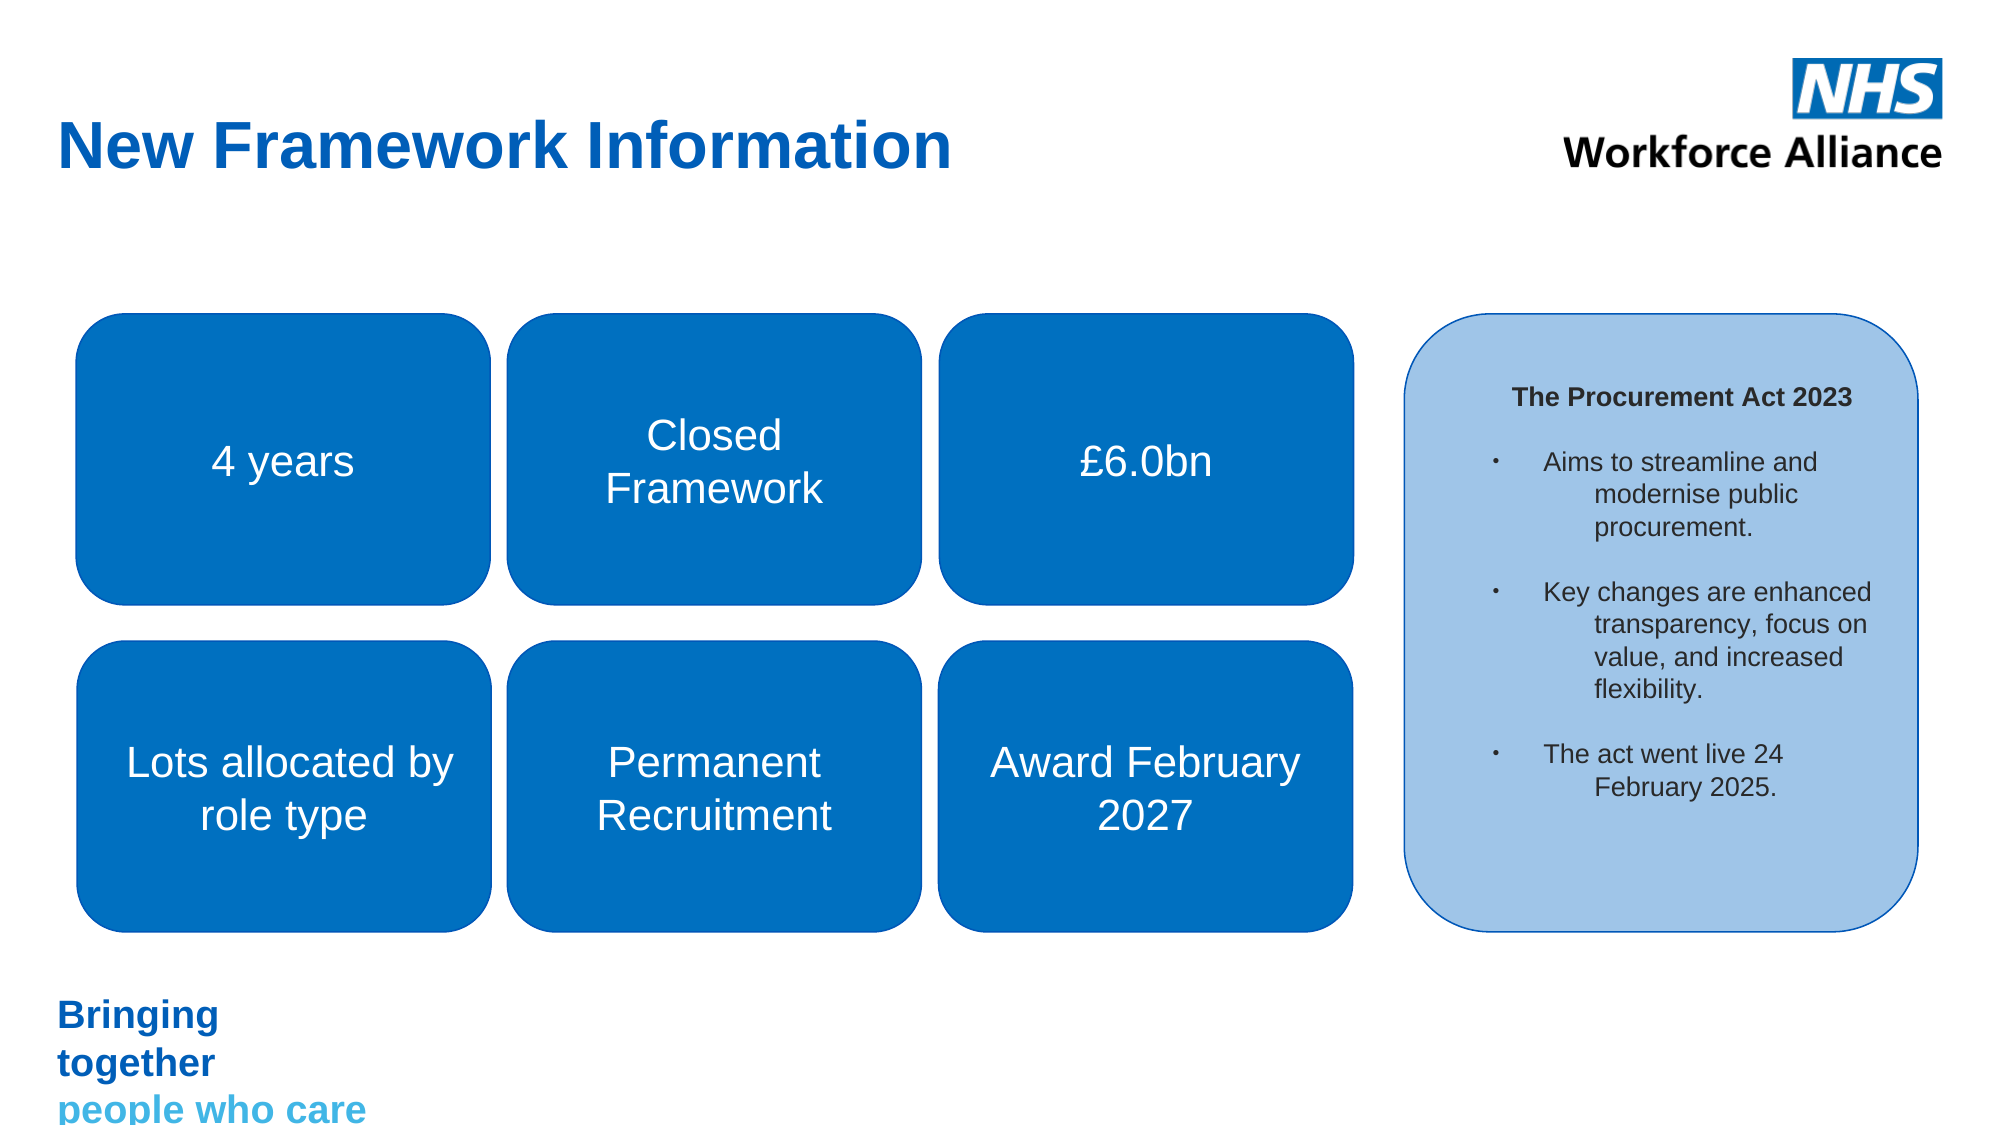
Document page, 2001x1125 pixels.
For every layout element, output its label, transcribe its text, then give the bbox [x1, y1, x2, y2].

picture [1563, 59, 1943, 168]
text_box Lots allocated by role type [77, 641, 492, 932]
text_box Permanent Recruitment [507, 641, 922, 932]
text_box Closed Framework [507, 313, 922, 605]
text_box Award February 2027 [938, 641, 1353, 932]
text_box £6.0bn [939, 313, 1354, 605]
text_box 4 years [76, 313, 491, 605]
text_box The Procurement Act 2023 Aims to streamline and modernise public procurement. Key changes are enhanced transparency, focus on value, and increased flexibility. The act went live 24 February 2025. [1404, 313, 1918, 932]
text_box Bringing together people who care [56, 989, 382, 1125]
title New Framework Information [56, 90, 1038, 182]
